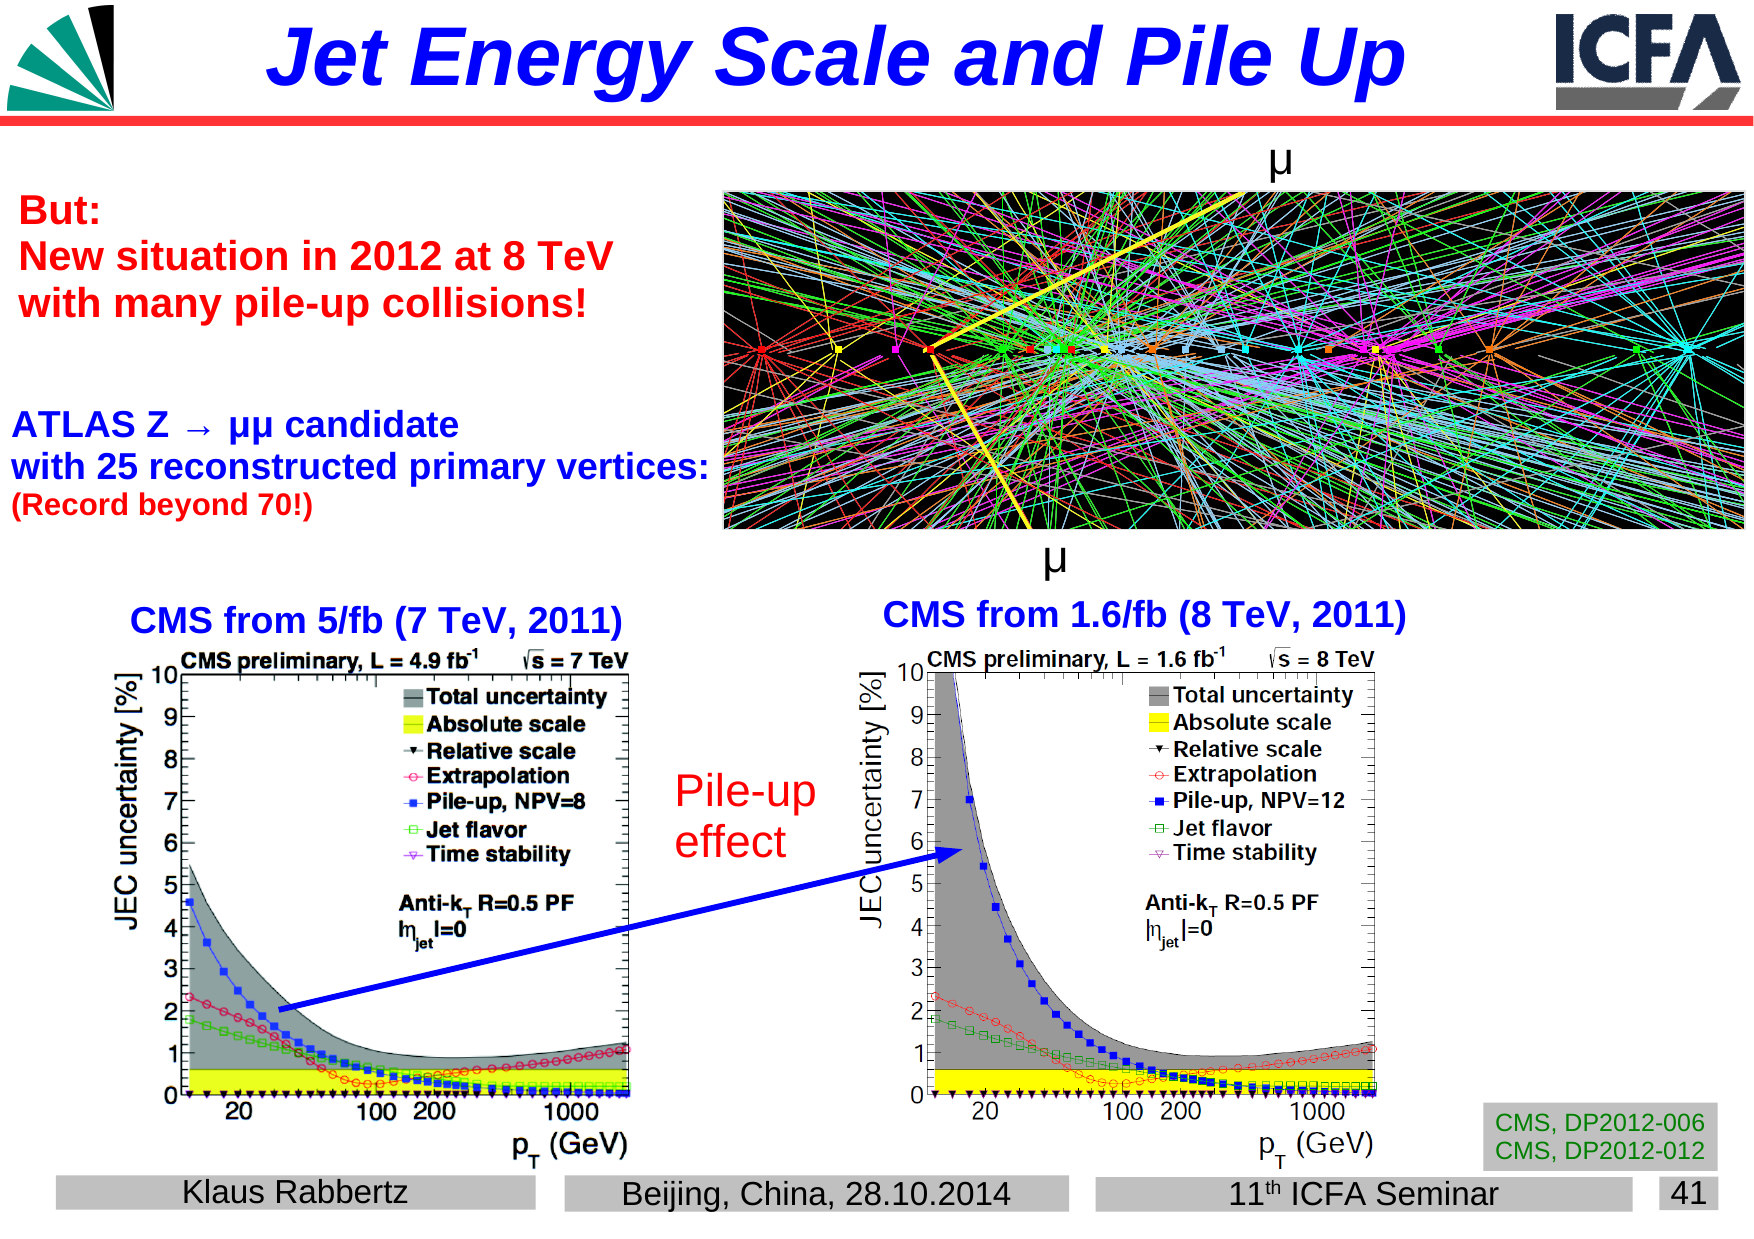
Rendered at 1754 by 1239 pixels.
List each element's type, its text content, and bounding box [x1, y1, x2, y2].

picture [7, 5, 114, 112]
text_box μ [1256, 126, 1307, 191]
picture [107, 643, 636, 1171]
text_box Pile-up effect [662, 759, 830, 874]
text_box CMS, DP2012-006 CMS, DP2012-012 [1483, 1102, 1718, 1171]
text_box μ [1030, 525, 1081, 589]
text_box But: New situation in 2012 at 8 TeV with many pile-up collisions! [6, 180, 625, 334]
picture [848, 645, 1382, 1172]
title Jet Energy Scale and Pile Up [129, 0, 1545, 114]
text_box CMS from 1.6/fb (8 TeV, 2011) [870, 587, 1412, 642]
picture [722, 190, 1746, 530]
picture [1556, 14, 1741, 110]
text_box ATLAS Z → μμ candidate with 25 reconstructed primary vertices: (Record beyond 70!) [0, 397, 723, 529]
text_box CMS from 5/fb (7 TeV, 2011) [118, 593, 628, 648]
